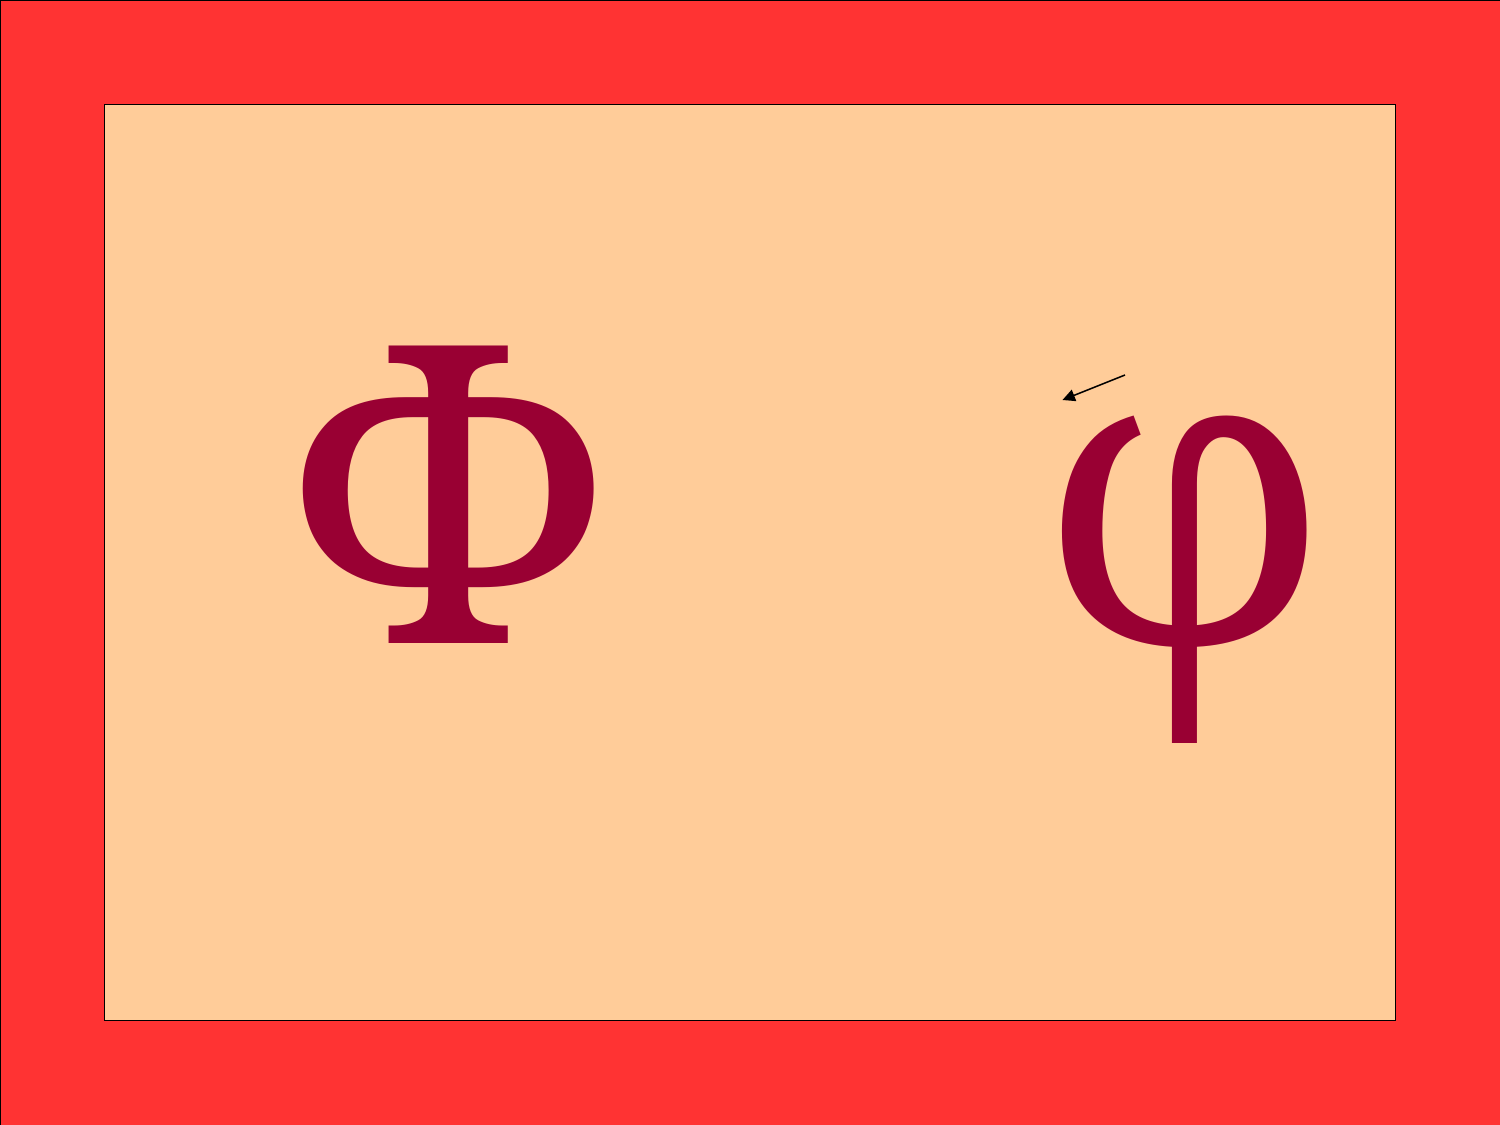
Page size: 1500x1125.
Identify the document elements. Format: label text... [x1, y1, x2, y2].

text_box Φ φ [274, 190, 1395, 774]
text_box [0, 0, 1500, 1125]
